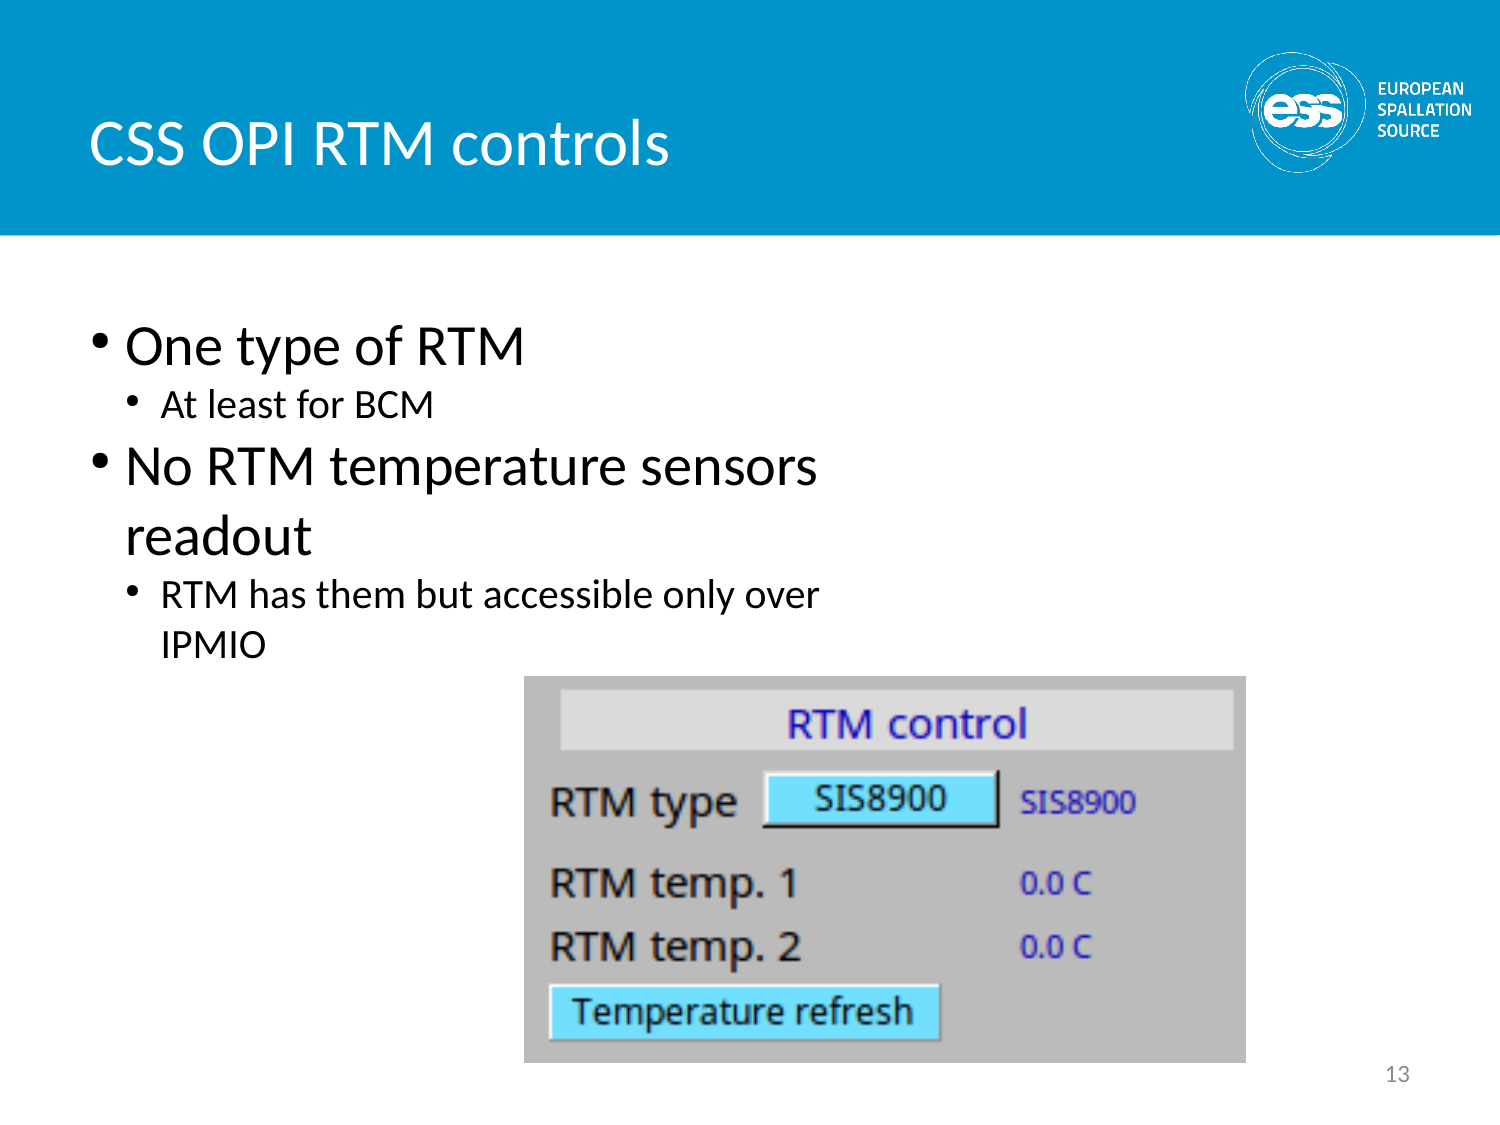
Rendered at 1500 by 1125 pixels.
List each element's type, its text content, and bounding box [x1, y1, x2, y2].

text_box <number> [1074, 1042, 1425, 1103]
picture [1432, 125, 1438, 136]
picture [1436, 104, 1444, 115]
picture [524, 676, 1246, 1063]
picture [1443, 86, 1450, 93]
text_box CSS OPI RTM controls [75, 45, 1246, 233]
picture [1409, 104, 1415, 115]
picture [1400, 83, 1407, 94]
picture [1454, 83, 1458, 94]
text_box One type of RTM At least for BCM No RTM temperature sensors readout RTM has them but accessible only over IPMIO [75, 254, 946, 1081]
picture [1379, 83, 1385, 94]
picture [1389, 104, 1393, 115]
picture [1423, 83, 1430, 94]
picture [1398, 109, 1406, 115]
picture [1418, 104, 1423, 115]
picture [1264, 94, 1342, 127]
picture [1422, 125, 1428, 134]
